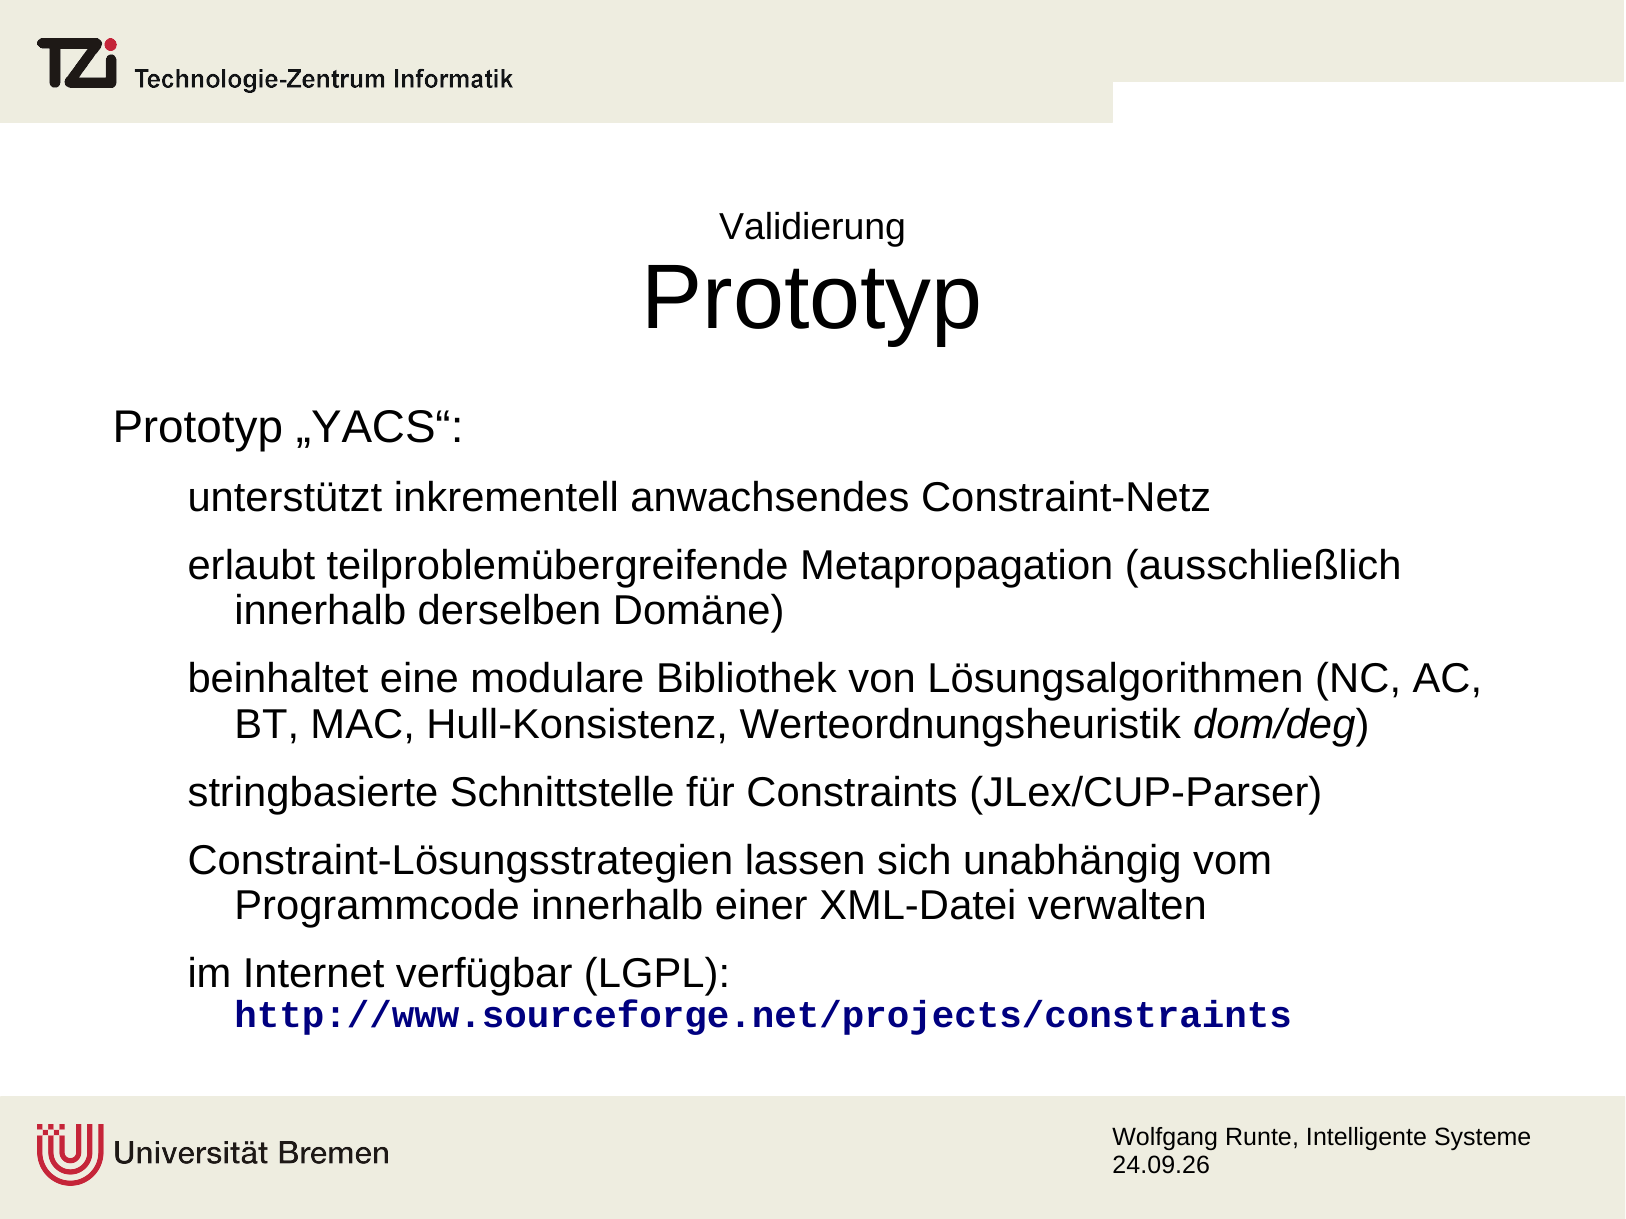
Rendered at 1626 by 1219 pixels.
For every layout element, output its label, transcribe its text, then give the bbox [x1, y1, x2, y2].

picture [37, 1124, 388, 1186]
list Prototyp „YACS“: unterstützt inkrementell anwachsendes Constraint-Netz erlaubt teilproblemübergreifende Metapropagation (ausschließlich innerhalb derselben Domäne) beinhaltet eine modulare Bibliothek von Lösungsalgorithmen (NC, AC, BT, MAC, Hull-Konsistenz, Werteordnungsheuristik dom/deg) stringbasierte Schnittstelle für Constraints (JLex/CUP-Parser) Constraint-Lösungsstrategien lassen sich unabhängig vom Programmcode innerhalb einer XML-Datei verwalten im Internet verfügbar (LGPL): http://www.sourceforge.net/projects/constraints [112, 402, 1513, 1096]
title Validierung Prototyp [112, 162, 1513, 393]
picture [37, 38, 513, 93]
